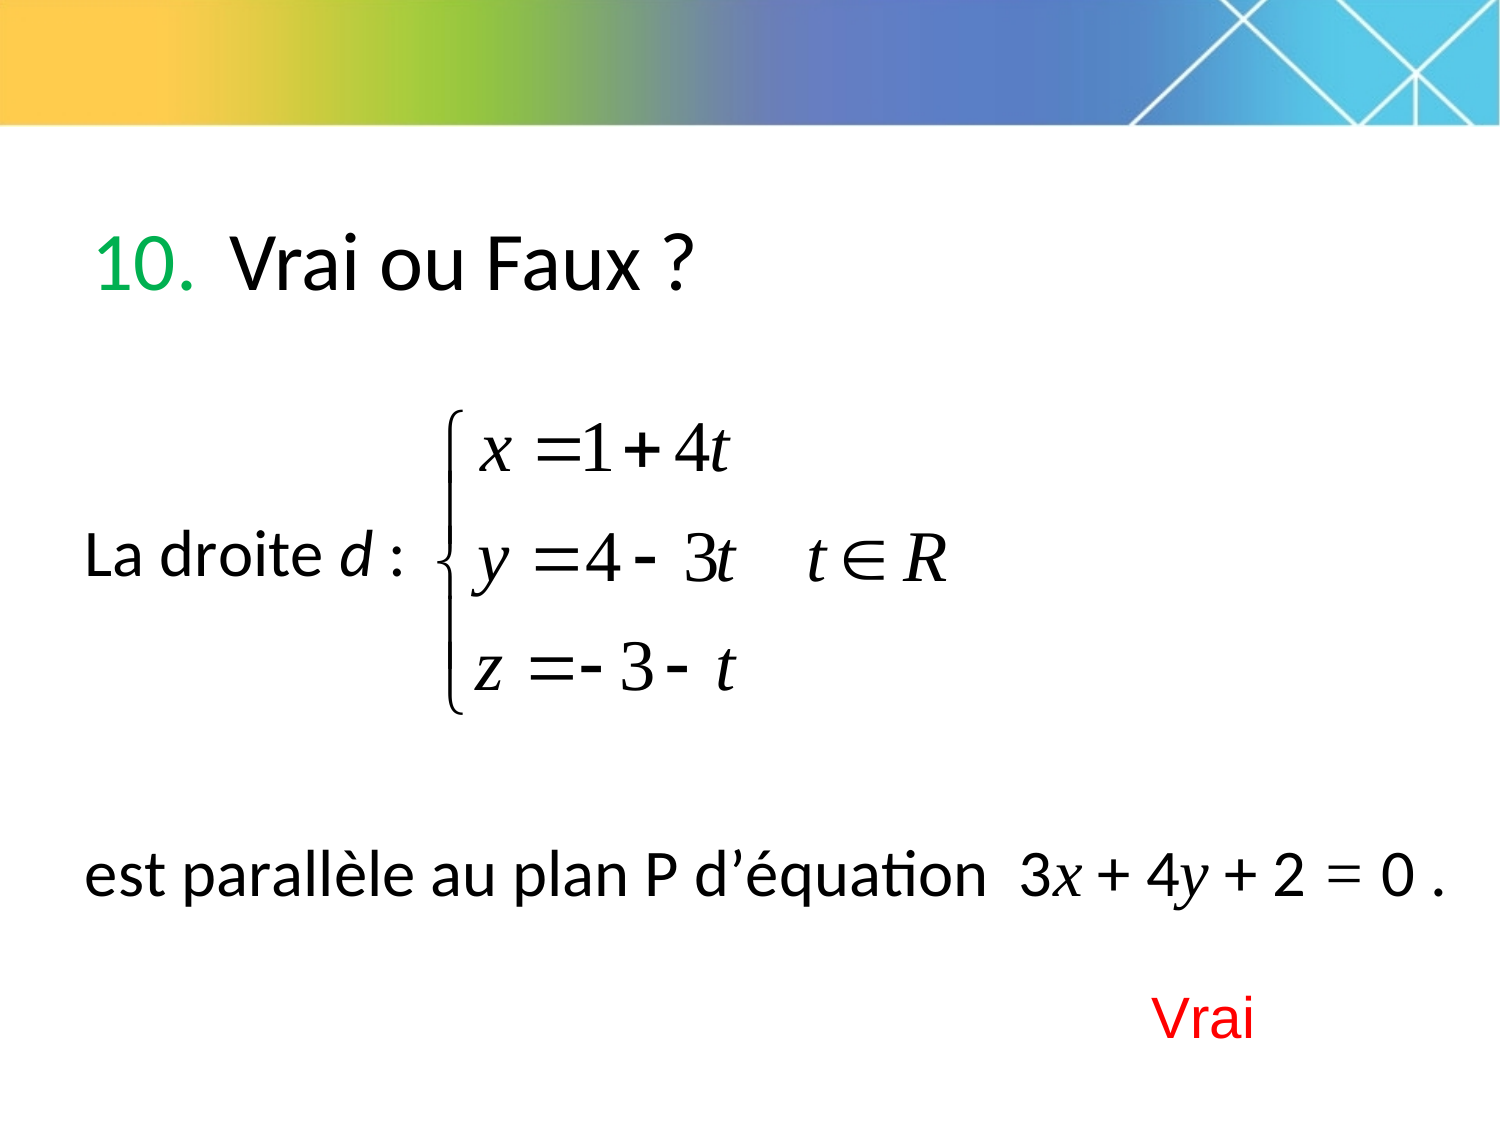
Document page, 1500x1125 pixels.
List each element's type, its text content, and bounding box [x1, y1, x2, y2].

text_box Vrai [1136, 972, 1313, 1059]
title Vrai ou Faux ? [76, 163, 1500, 351]
chart [421, 393, 962, 733]
picture [0, 0, 1500, 127]
text_box La droite d : est parallèle au plan P d’équation 3x + 4y + 2 = 0 . [70, 421, 1465, 918]
